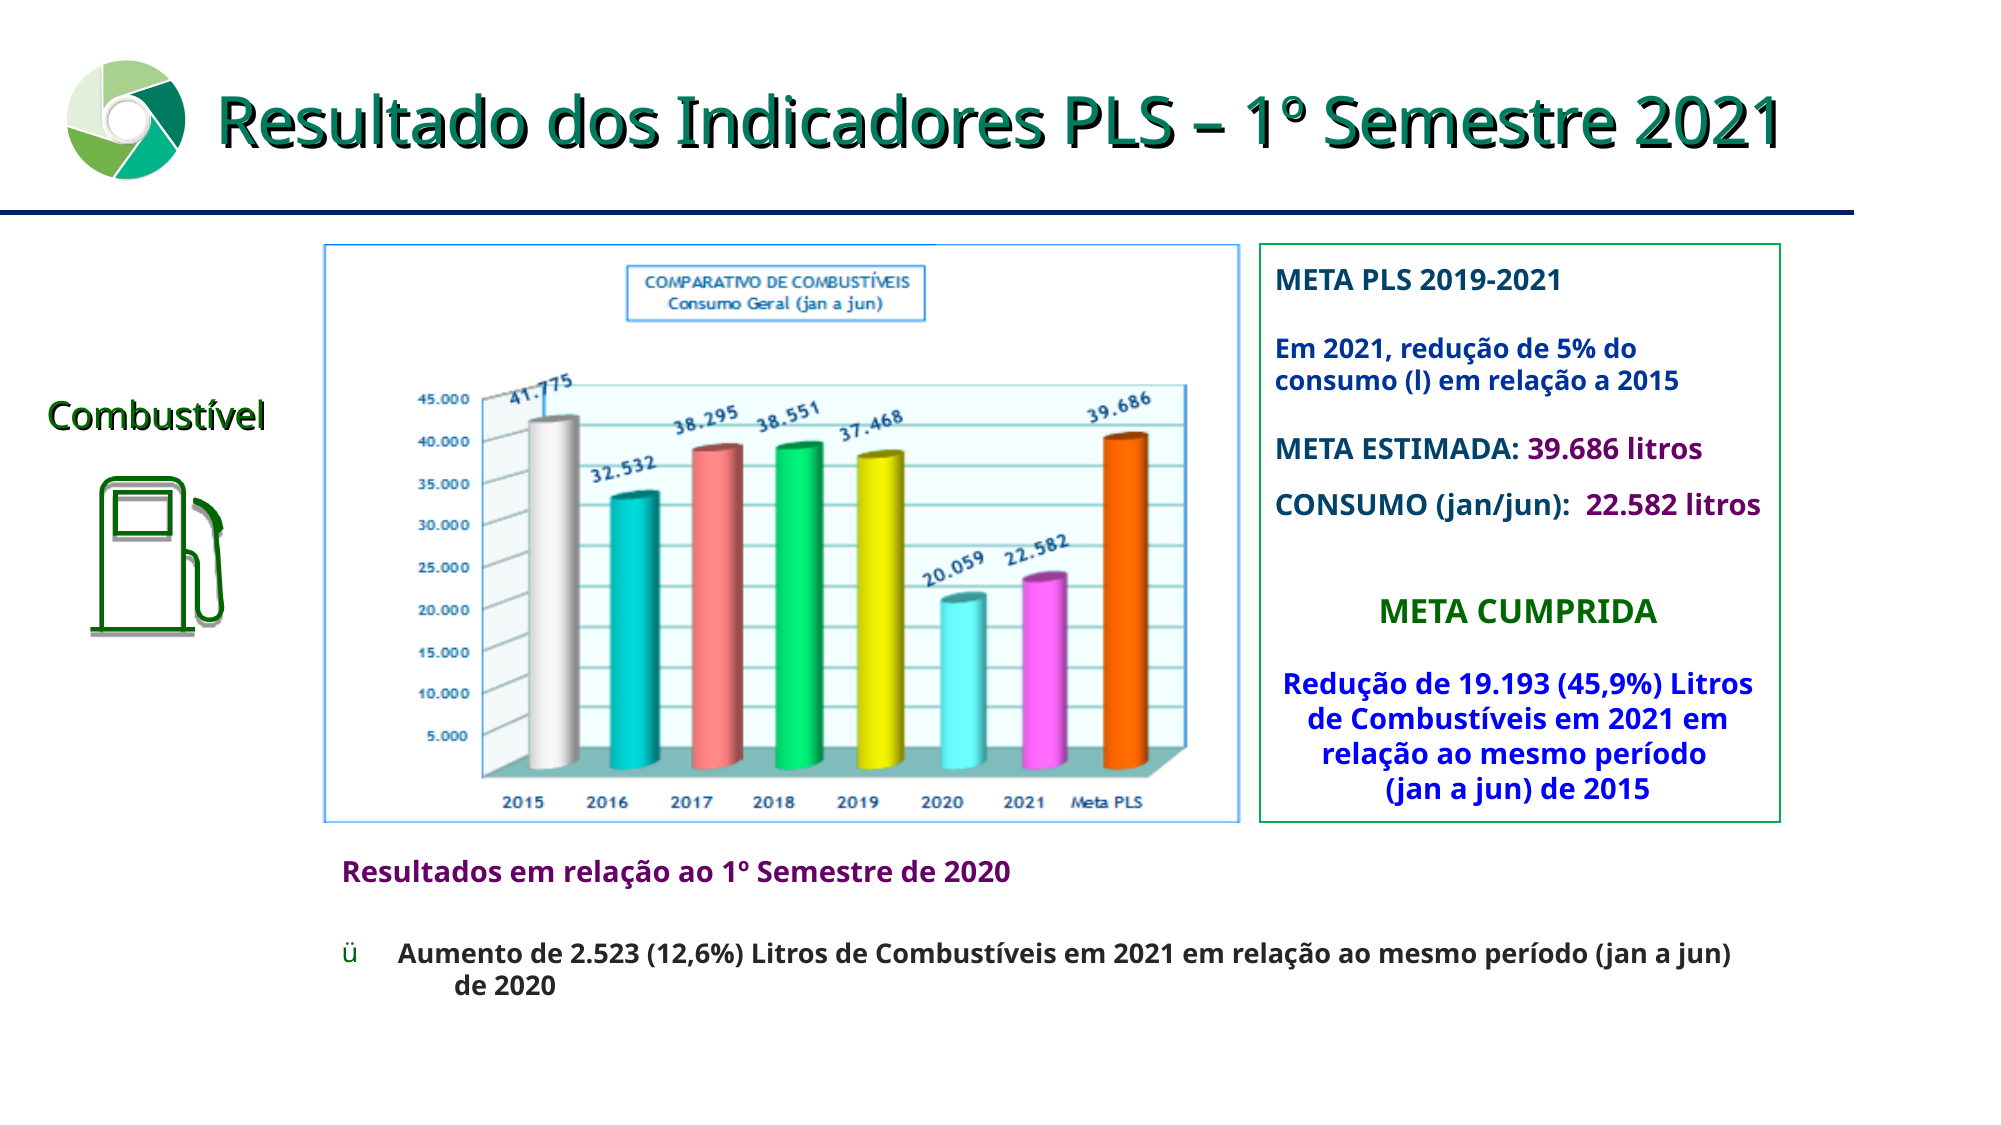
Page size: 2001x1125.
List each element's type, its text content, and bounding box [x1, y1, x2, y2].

text_box [66, 66, 109, 138]
text_box [103, 60, 169, 109]
picture [321, 244, 1243, 823]
text_box Resultados em relação ao 1º Semestre de 2020 Aumento de 2.523 (12,6%) Litros de Combustíveis em 2021 em relação ao mesmo período (jan a jun) de 2020 [326, 846, 1780, 1036]
text_box META PLS 2019-2021 Em 2021, redução de 5% do consumo (l) em relação a 2015 META ESTIMADA: 39.686 litros CONSUMO (jan/jun): 22.582 litros META CUMPRIDA Redução de 19.193 (45,9%) Litros de Combustíveis em 2021 em relação ao mesmo período (jan a jun) de 2015 [1260, 244, 1780, 822]
text_box [67, 127, 137, 178]
text_box Resultado dos Indicadores PLS – 1º Semestre 2021 [200, 70, 1884, 172]
text_box Combustível [35, 383, 277, 445]
picture [49, 444, 268, 663]
